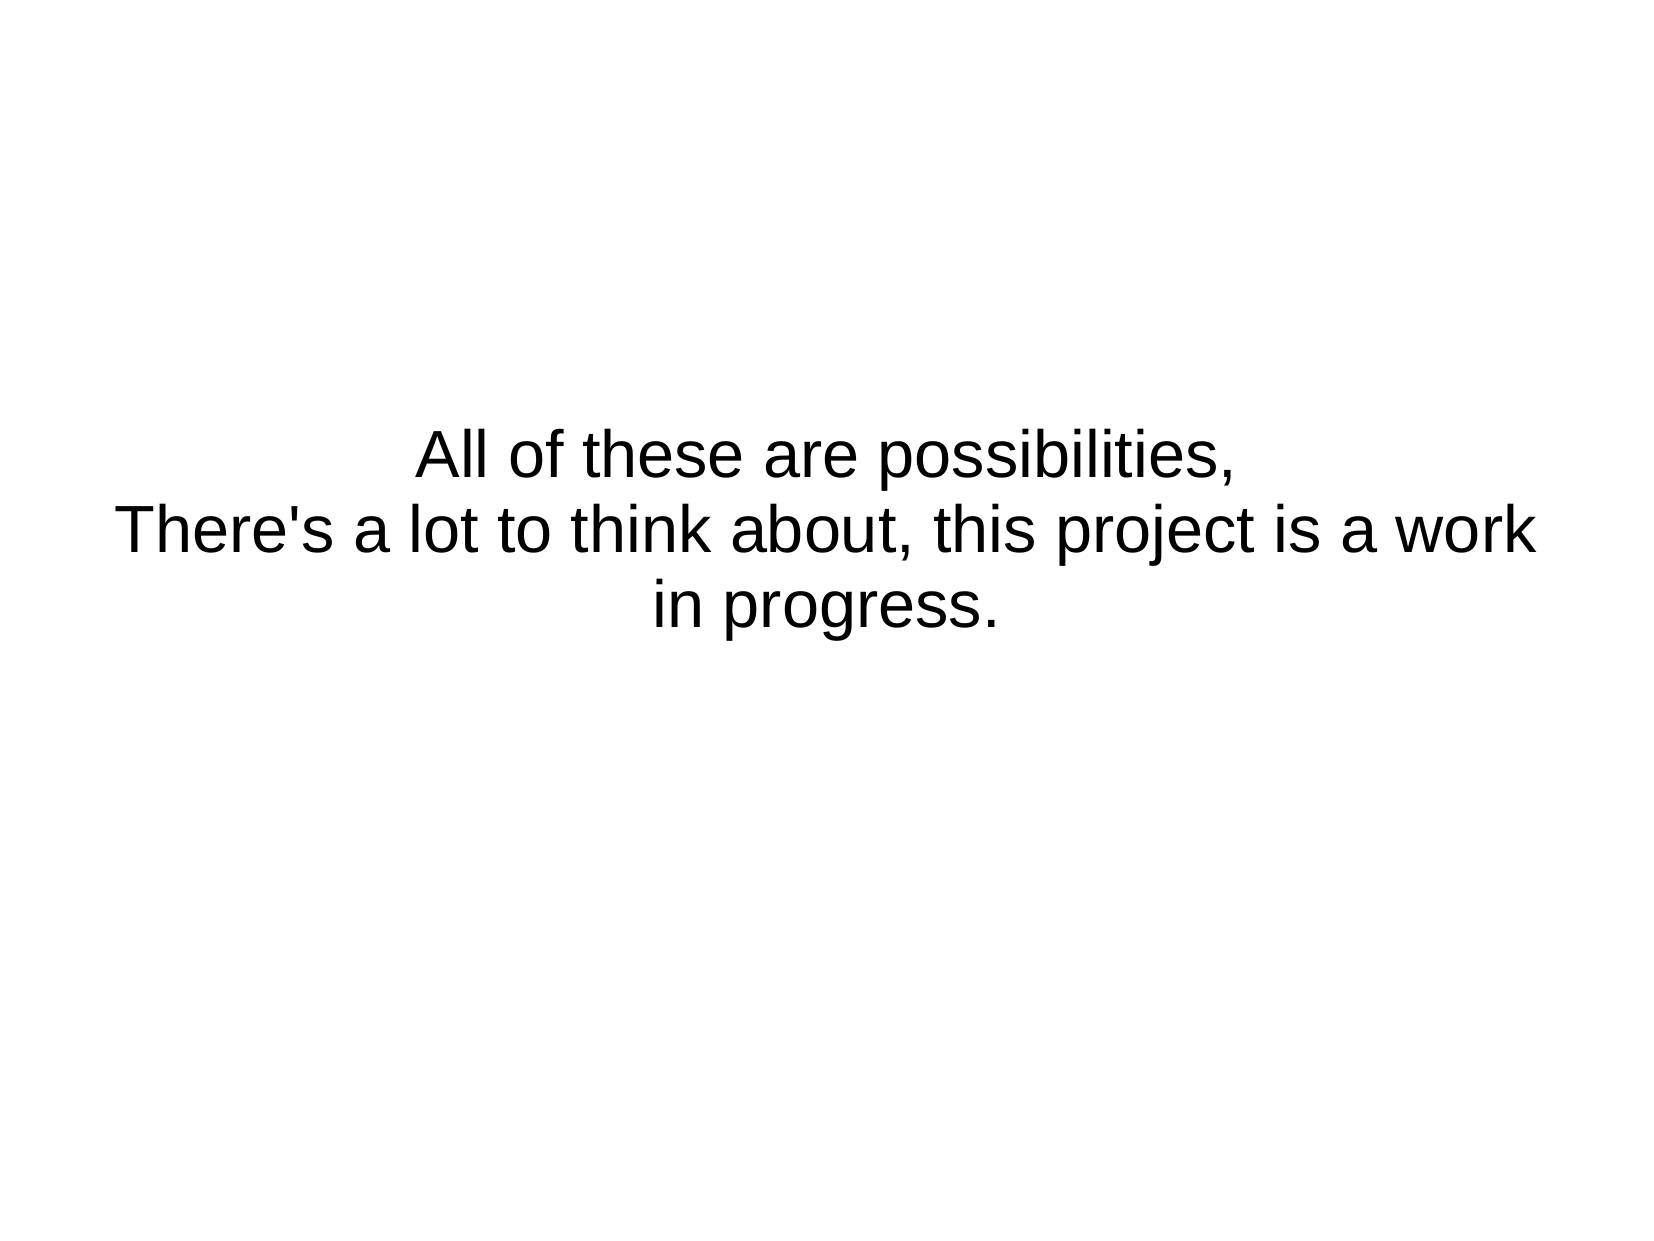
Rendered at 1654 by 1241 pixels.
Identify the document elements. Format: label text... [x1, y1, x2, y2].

subtitle All of these are possibilities, There's a lot to think about, this project is a work in progress. [82, 49, 1571, 1010]
